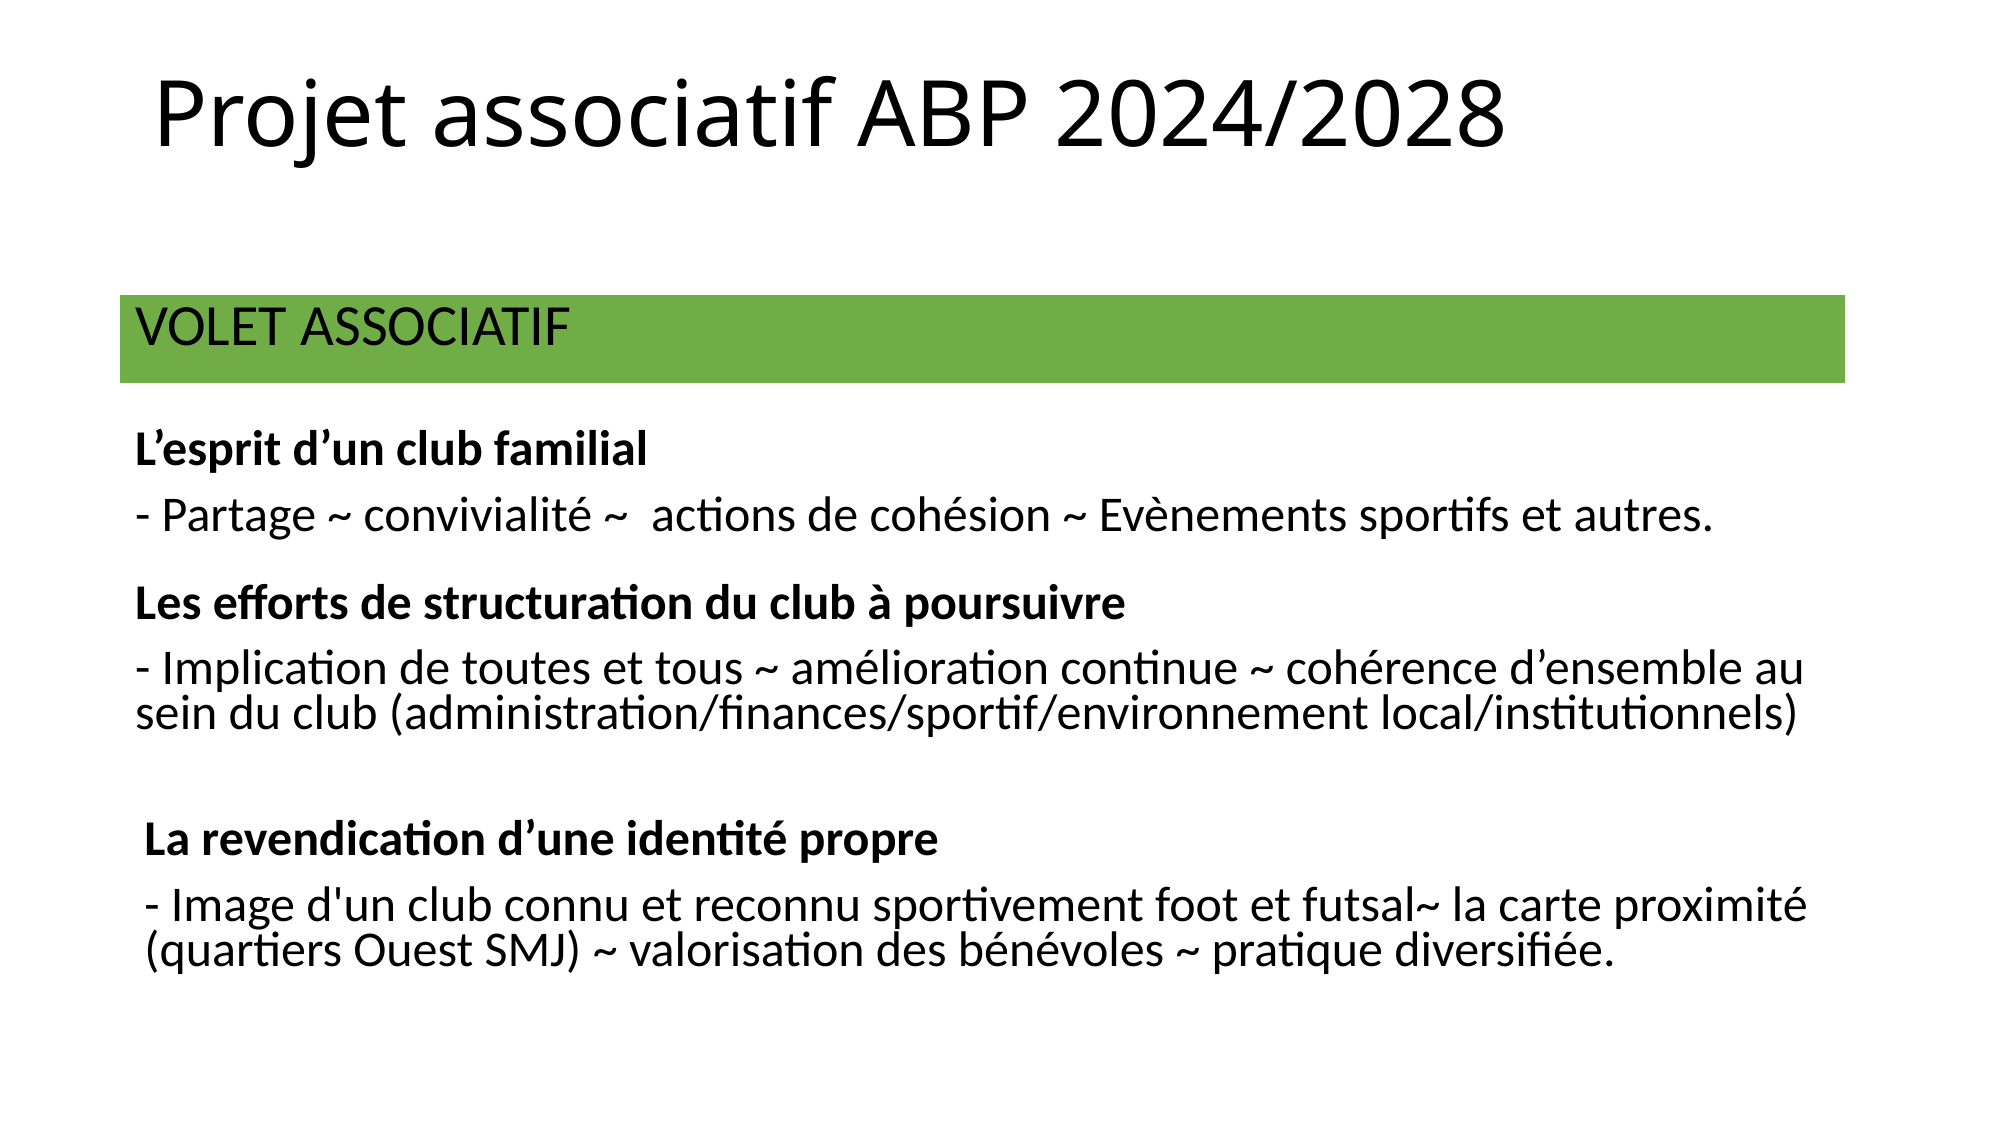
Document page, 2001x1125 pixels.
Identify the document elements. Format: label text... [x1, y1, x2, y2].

text_box VOLET ASSOCIATIF [120, 295, 1846, 383]
title Projet associatif ABP 2024/2028 [137, 59, 1863, 278]
text_box La revendication d’une identité propre - Image d'un club connu et reconnu sportivement foot et futsal~ la carte proximité (quartiers Ouest SMJ) ~ valorisation des bénévoles ~ pratique diversifiée. [129, 811, 1855, 1004]
text_box Les efforts de structuration du club à poursuivre - Implication de toutes et tous ~ amélioration continue ~ cohérence d’ensemble au sein du club (administration/finances/sportif/environnement local/institutionnels) [120, 575, 1846, 745]
text_box L’esprit d’un club familial - Partage ~ convivialité ~ actions de cohésion ~ Evènements sportifs et autres. [120, 421, 2000, 574]
